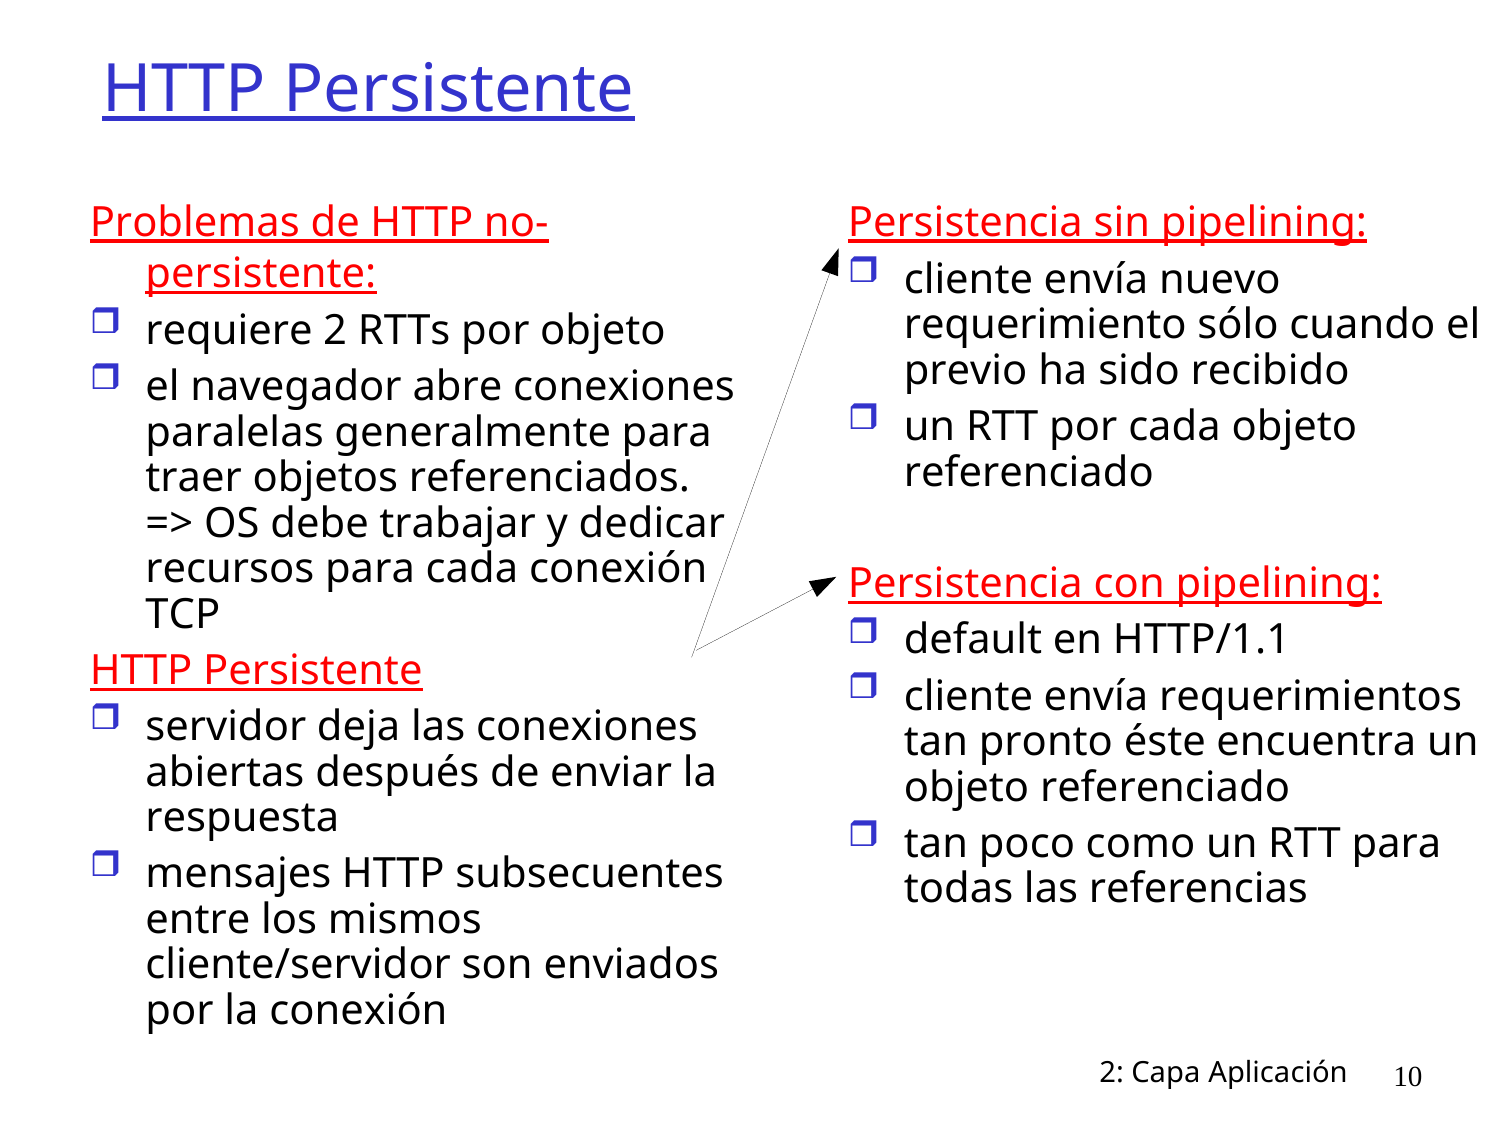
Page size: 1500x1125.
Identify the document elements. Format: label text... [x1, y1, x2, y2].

list Problemas de HTTP no-persistente: requiere 2 RTTs por objeto el navegador abre conexiones paralelas generalmente para traer objetos referenciados. => OS debe trabajar y dedicar recursos para cada conexión TCP HTTP Persistente servidor deja las conexiones abiertas después de enviar la respuesta mensajes HTTP subsecuentes entre los mismos cliente/servidor son enviados por la conexión [75, 187, 753, 1066]
title HTTP Persistente [87, 15, 1463, 158]
list Persistencia sin pipelining: cliente envía nuevo requerimiento sólo cuando el previo ha sido recibido un RTT por cada objeto referenciado Persistencia con pipelining: default en HTTP/1.1 cliente envía requerimientos tan pronto éste encuentra un objeto referenciado tan poco como un RTT para todas las referencias [833, 187, 1500, 1066]
